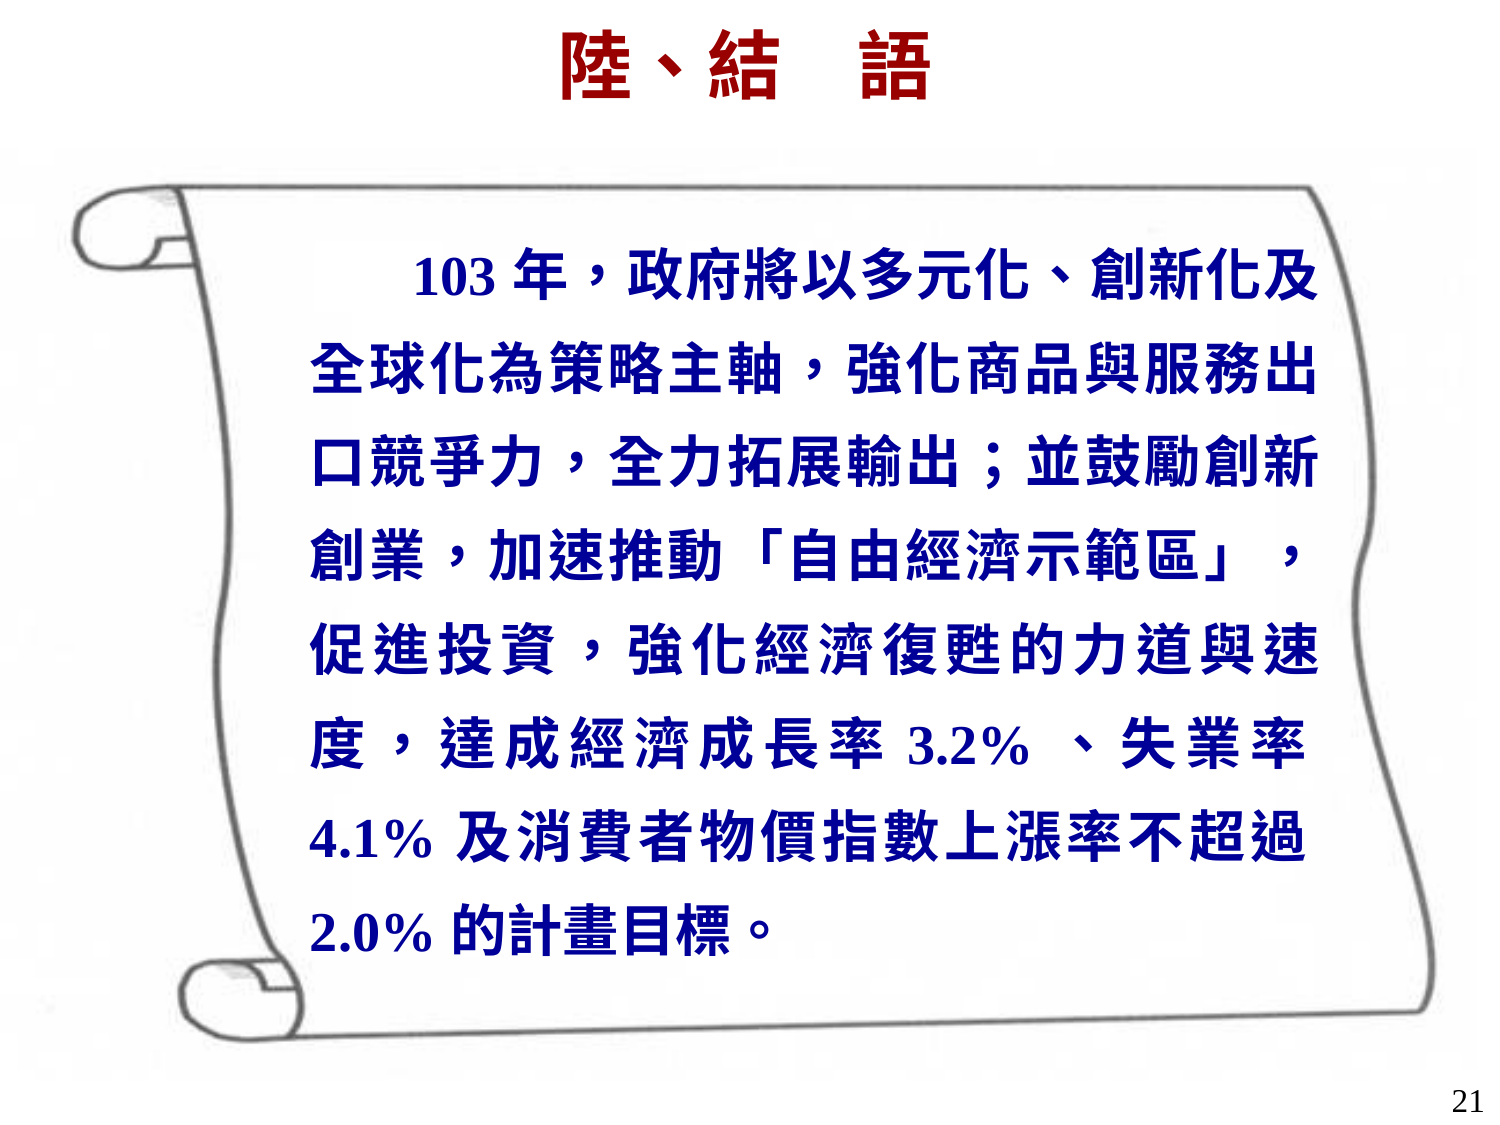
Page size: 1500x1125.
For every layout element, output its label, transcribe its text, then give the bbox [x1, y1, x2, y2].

text_box 陸、結 語 [0, 11, 1495, 117]
picture [0, 148, 1477, 1081]
text_box 103年，政府將以多元化、創新化及全球化為策略主軸，強化商品與服務出口競爭力，全力拓展輸出；並鼓勵創新創業，加速推動「自由經濟示範區」，促進投資，強化經濟復甦的力道與速度，達成經濟成長率3.2%、失業率4.1%及消費者物價指數上漲率不超過2.0%的計畫目標。 [295, 172, 1335, 1003]
text_box <編號> [1149, 1060, 1500, 1125]
